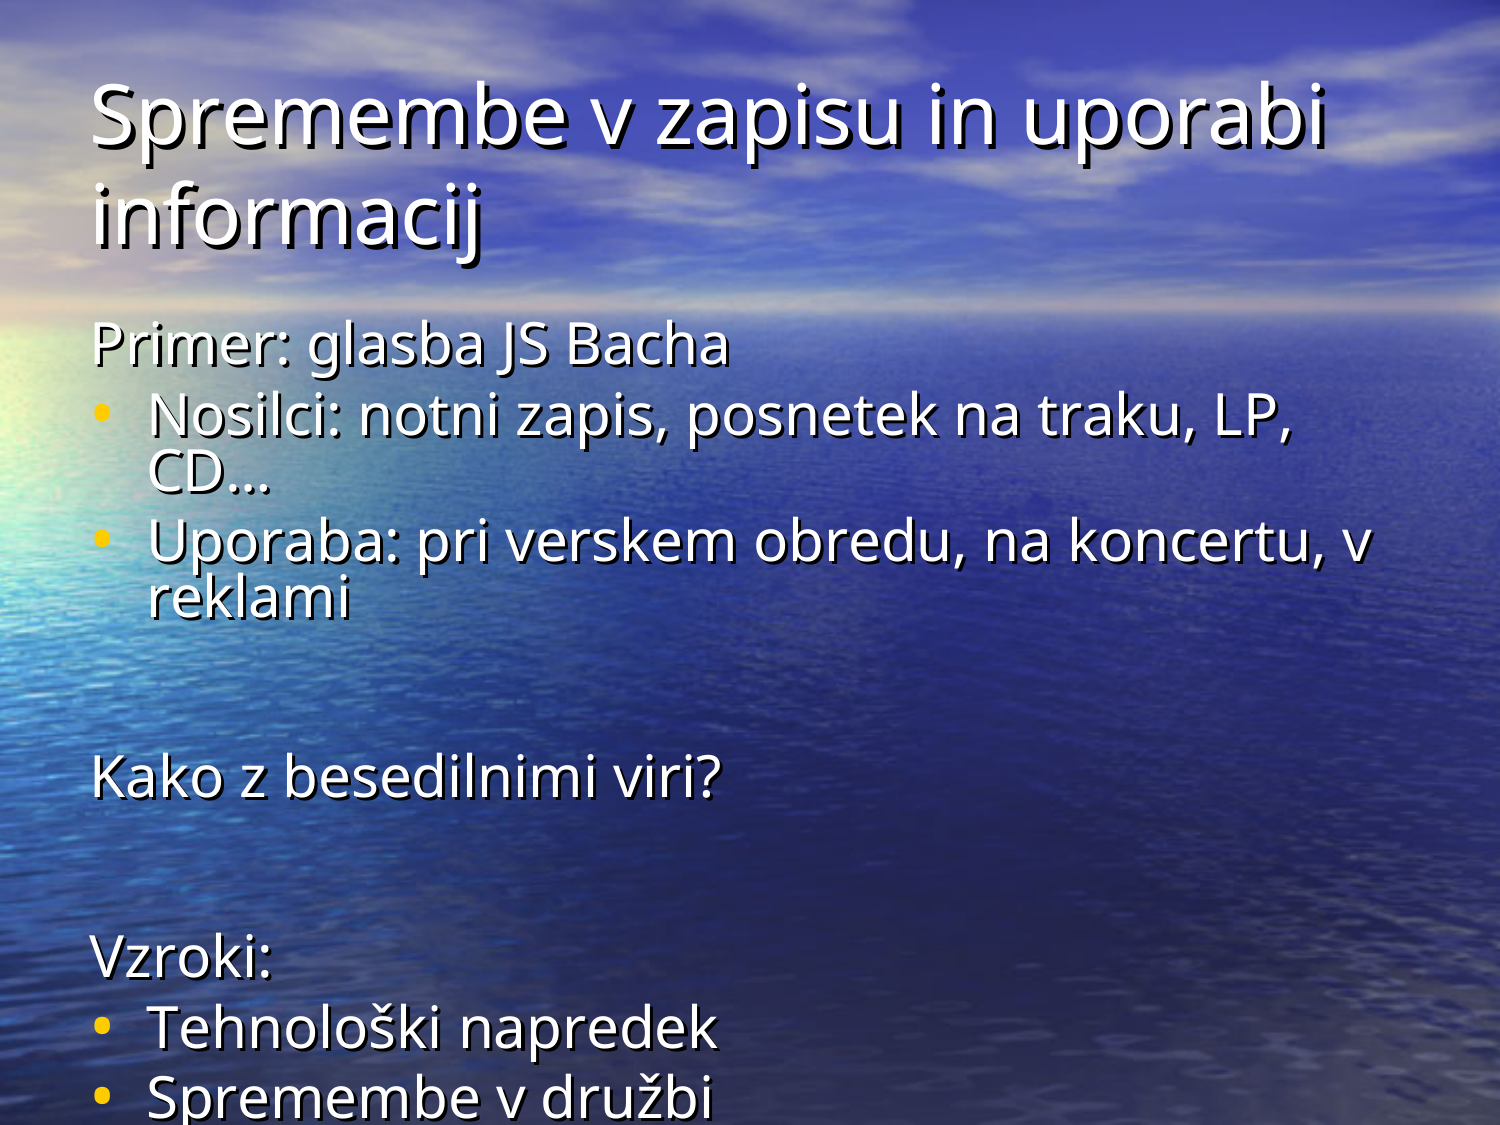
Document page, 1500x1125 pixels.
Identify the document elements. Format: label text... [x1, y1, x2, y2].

title Spremembe v zapisu in uporabi informacij [75, 47, 1426, 276]
picture [0, 0, 1500, 1125]
picture [191, 1093, 205, 1114]
list Primer: glasba JS Bacha Nosilci: notni zapis, posnetek na traku, LP, CD… Uporaba: pri verskem obredu, na koncertu, v reklami Kako z besedilnimi viri? Vzroki: Tehnološki napredek Spremembe v družbi [75, 312, 1426, 1011]
